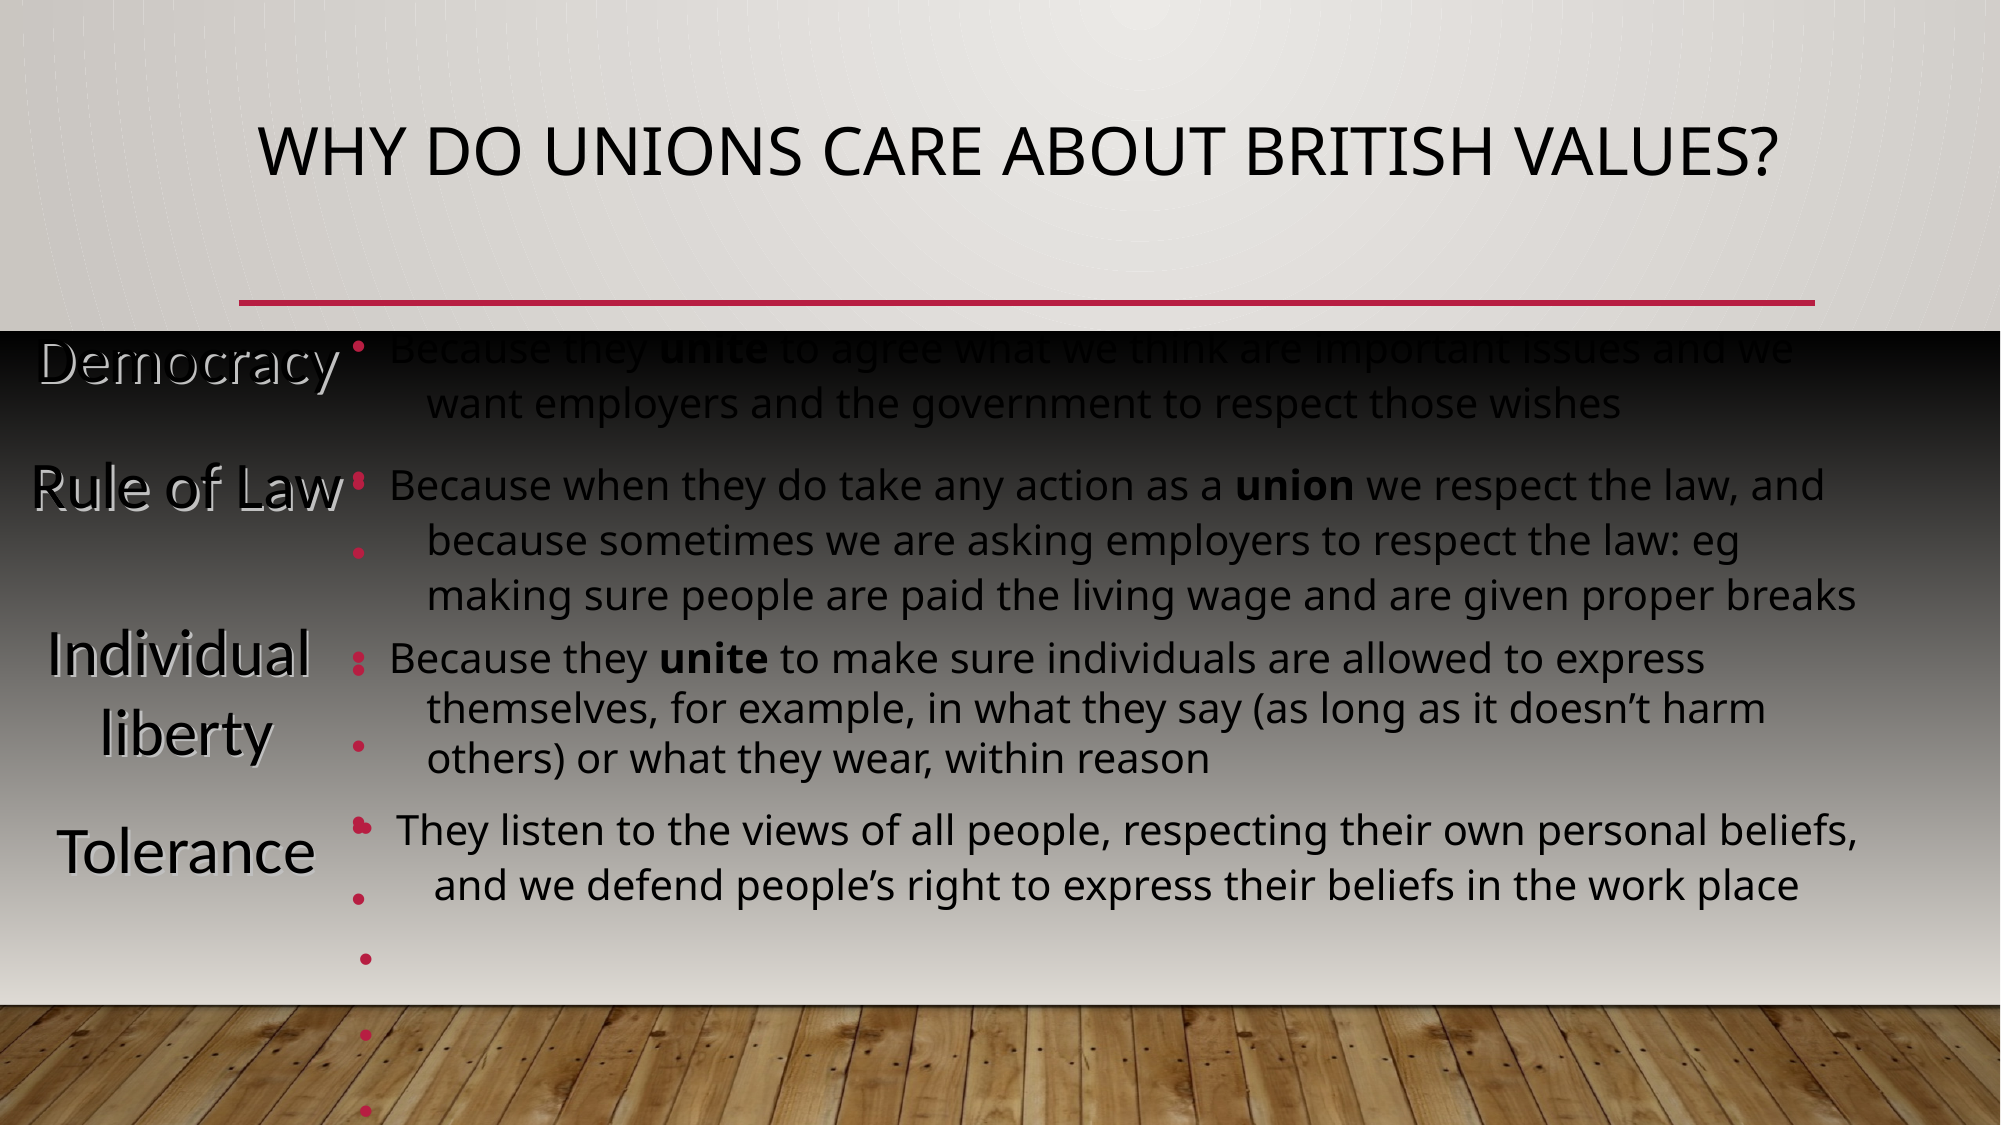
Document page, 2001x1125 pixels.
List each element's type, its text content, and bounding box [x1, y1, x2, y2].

list Because they unite to agree what we think are important issues and we want employers and the government to respect those wishes [336, 308, 1912, 446]
text_box Democracy [20, 308, 353, 403]
text_box Rule of Law [15, 435, 358, 530]
text_box They listen to the views of all people, respecting their own personal beliefs, and we defend people’s right to express their beliefs in the work place [343, 791, 1919, 929]
text_box Because when they do take any action as a union we respect the law, and because sometimes we are asking employers to respect the law: eg making sure people are paid the living wage and are given proper breaks [336, 446, 1912, 624]
title Why do unions care about british values? [242, 110, 1819, 283]
text_box Because they unite to make sure individuals are allowed to express themselves, for example, in what they say (as long as it doesn’t harm others) or what they wear, within reason [336, 624, 1912, 792]
text_box Tolerance [41, 800, 332, 895]
text_box Individual liberty [32, 601, 341, 776]
